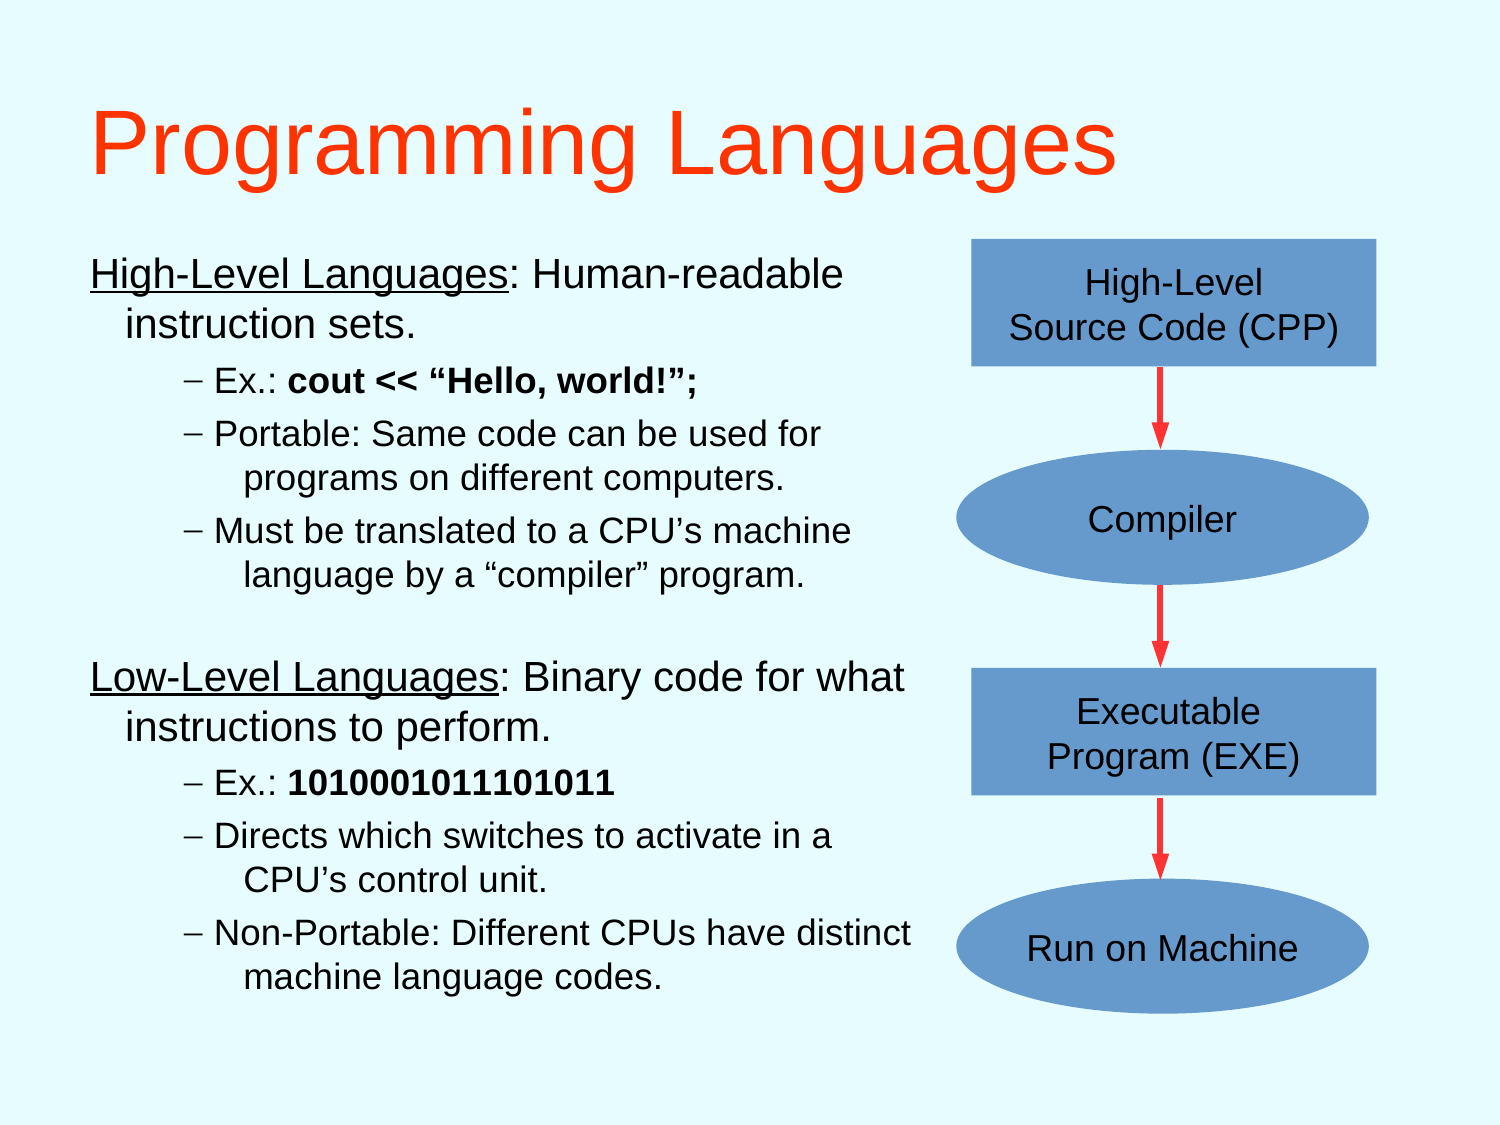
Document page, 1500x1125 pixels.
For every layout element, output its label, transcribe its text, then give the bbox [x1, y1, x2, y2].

text_box Compiler [956, 449, 1369, 585]
text_box Executable Program (EXE) [971, 667, 1377, 796]
text_box Run on Machine [956, 878, 1369, 1014]
text_box High-Level Source Code (CPP) [971, 238, 1377, 367]
title Programming Languages [75, 45, 1423, 231]
list High-Level Languages: Human-readable instruction sets. Ex.: cout << “Hello, world!”; Portable: Same code can be used for programs on different computers. Must be translated to a CPU’s machine language by a “compiler” program. Low-Level Languages: Binary code for what instructions to perform. Ex.: 1010001011101011 Directs which switches to activate in a CPU’s control unit. Non-Portable: Different CPUs have distinct machine language codes. [75, 238, 948, 1015]
